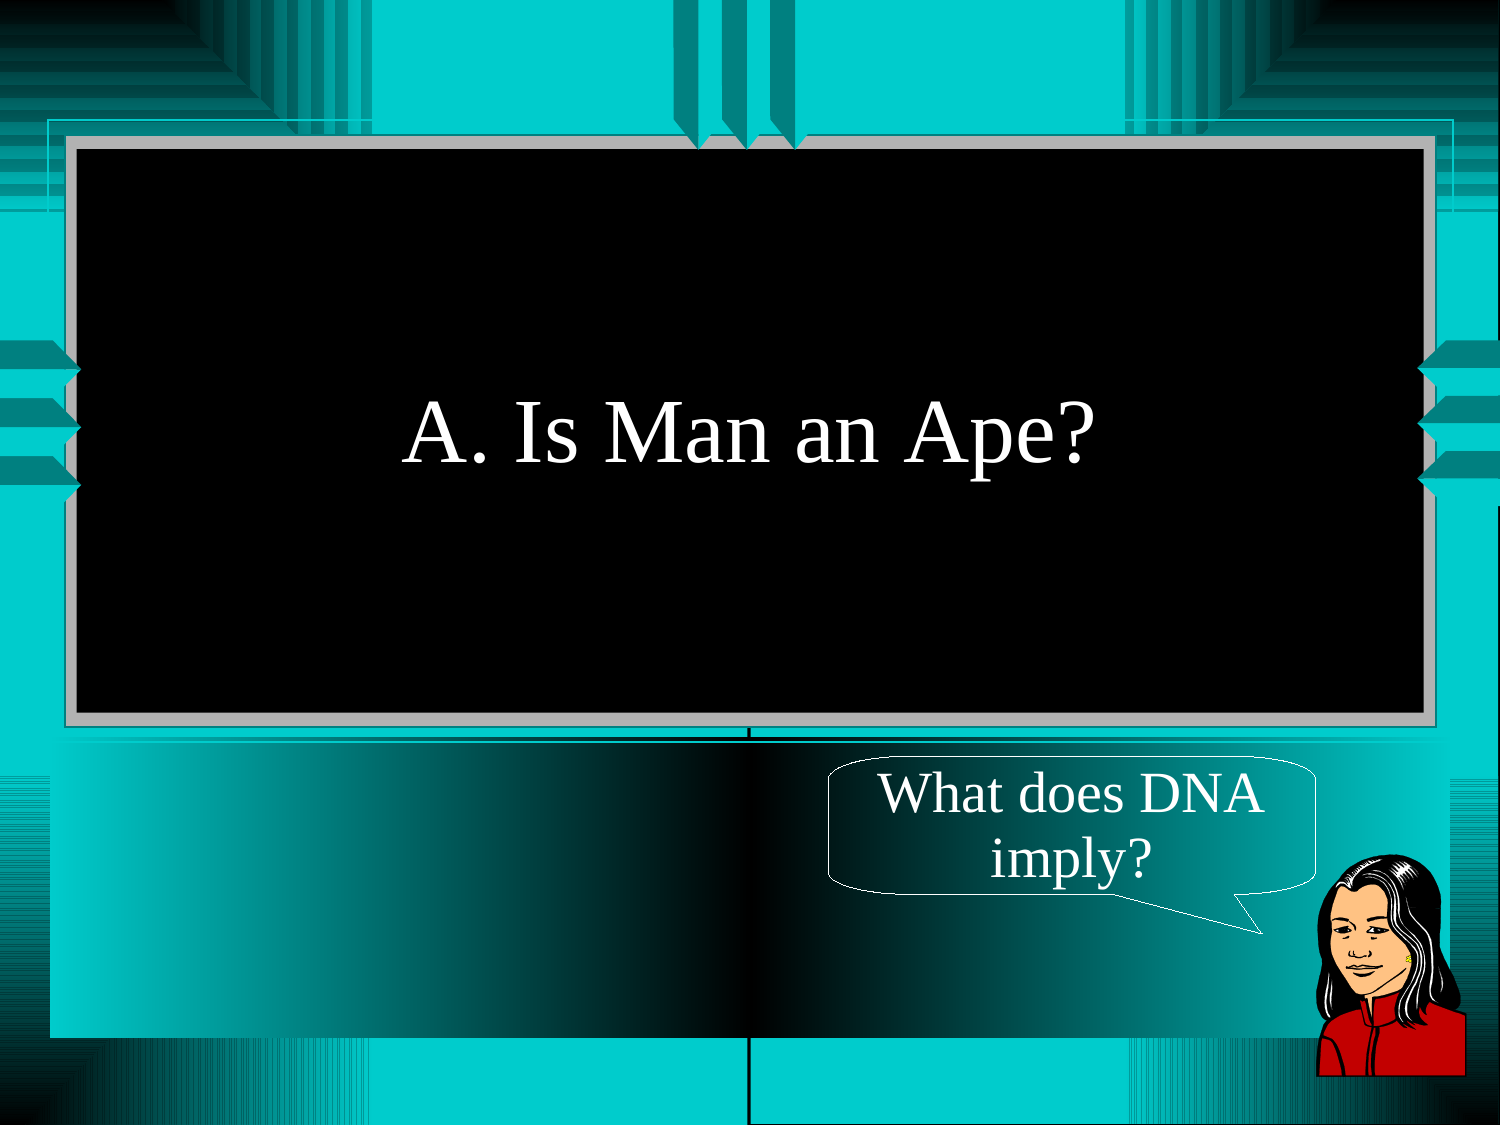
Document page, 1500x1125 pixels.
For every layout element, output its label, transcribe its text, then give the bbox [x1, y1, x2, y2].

text_box What does DNA imply? [828, 756, 1316, 934]
picture [1316, 854, 1467, 1077]
title A. Is Man an Ape? [112, 337, 1388, 526]
